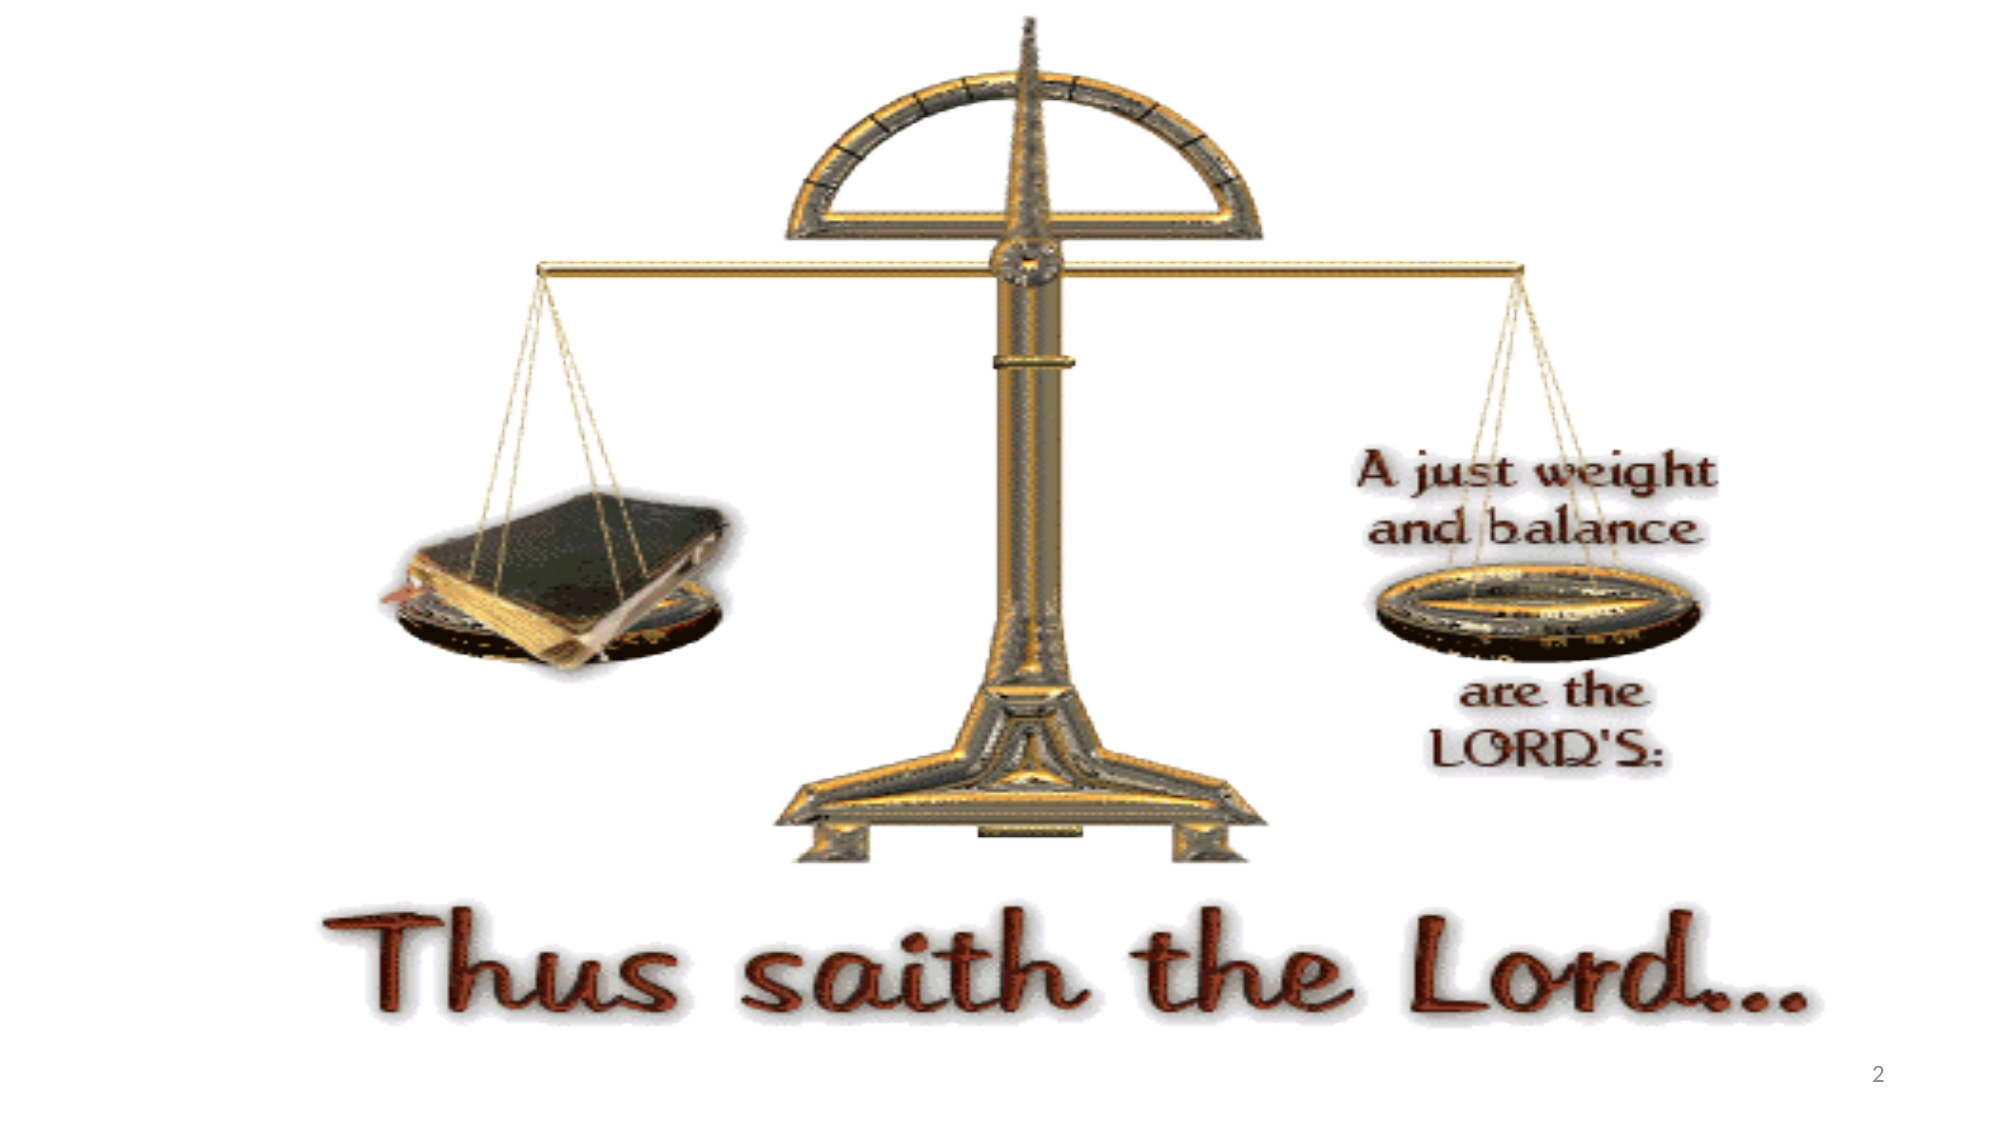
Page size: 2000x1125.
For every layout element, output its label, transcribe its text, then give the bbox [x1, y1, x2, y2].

slide_number <number> [1433, 1042, 1900, 1103]
picture [233, 0, 1922, 1036]
